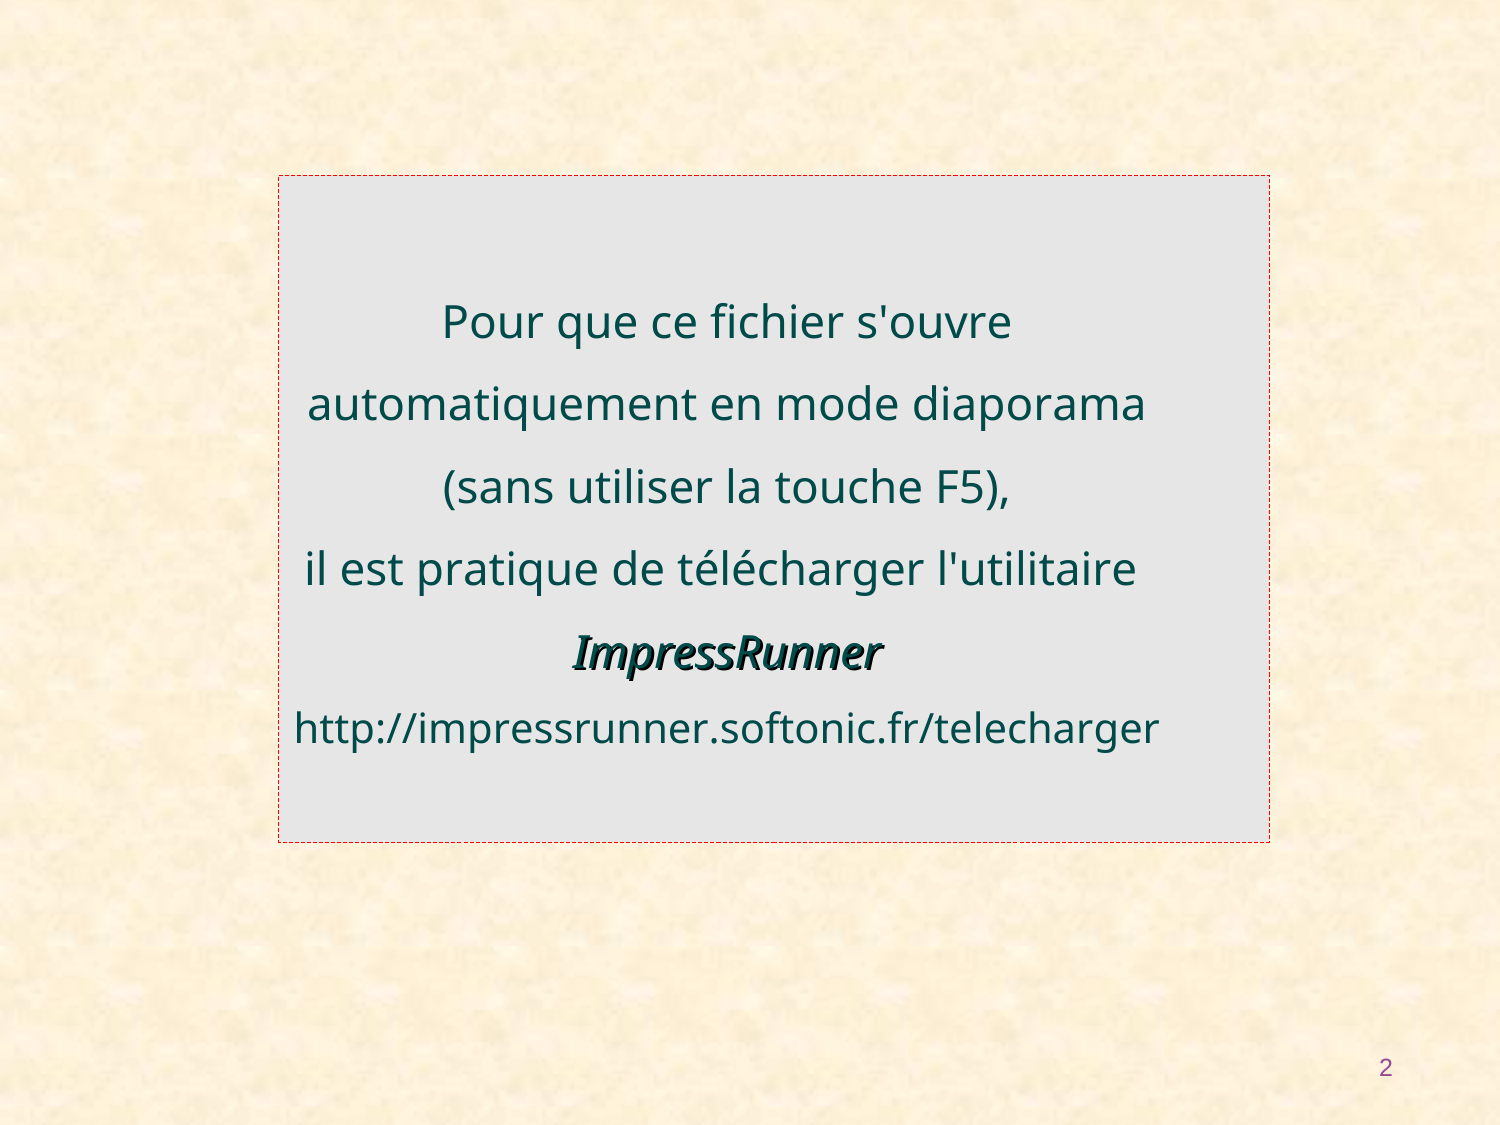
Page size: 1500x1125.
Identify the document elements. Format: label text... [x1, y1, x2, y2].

picture [0, 0, 1500, 1125]
text_box Pour que ce fichier s'ouvre automatiquement en mode diaporama (sans utiliser la touche F5), il est pratique de télécharger l'utilitaire ImpressRunner http://impressrunner.softonic.fr/telecharger [278, 175, 1270, 843]
